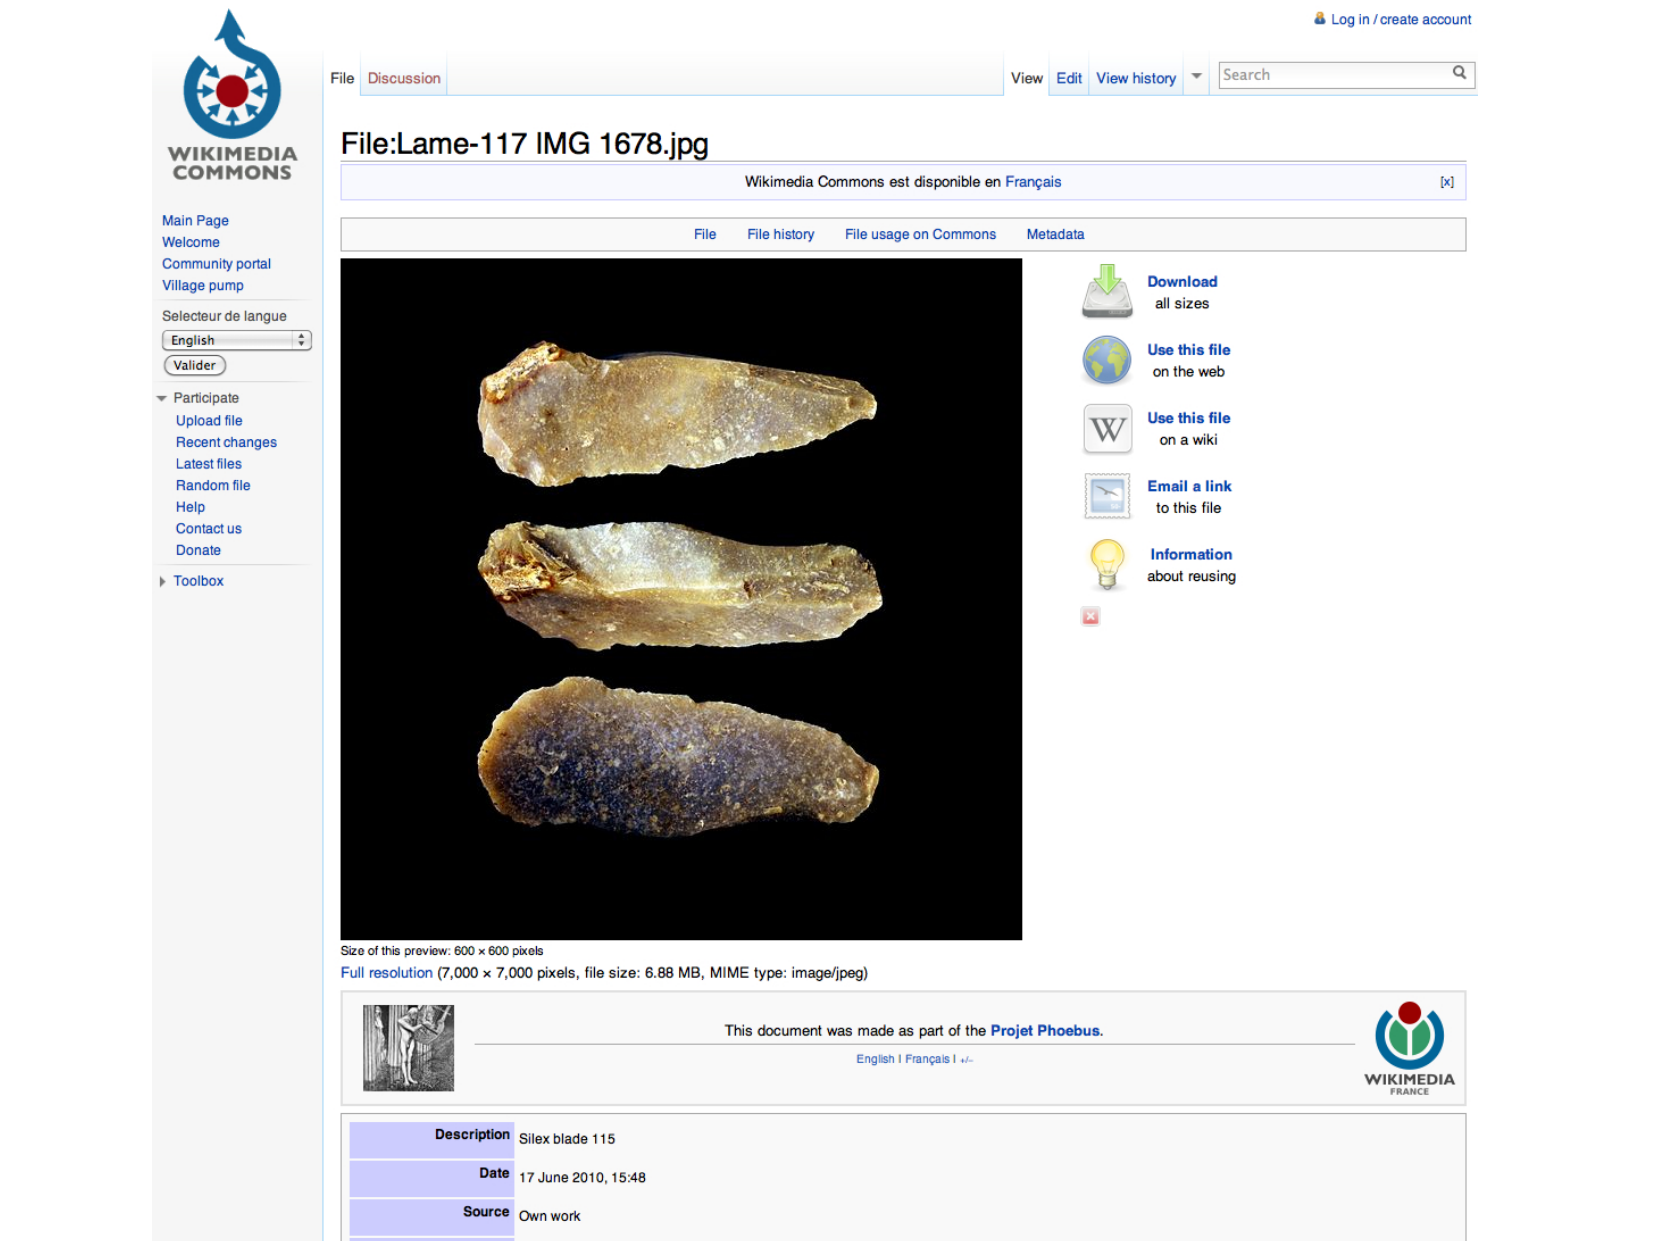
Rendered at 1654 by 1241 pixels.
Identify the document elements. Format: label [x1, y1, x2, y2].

picture [152, 5, 1478, 1241]
